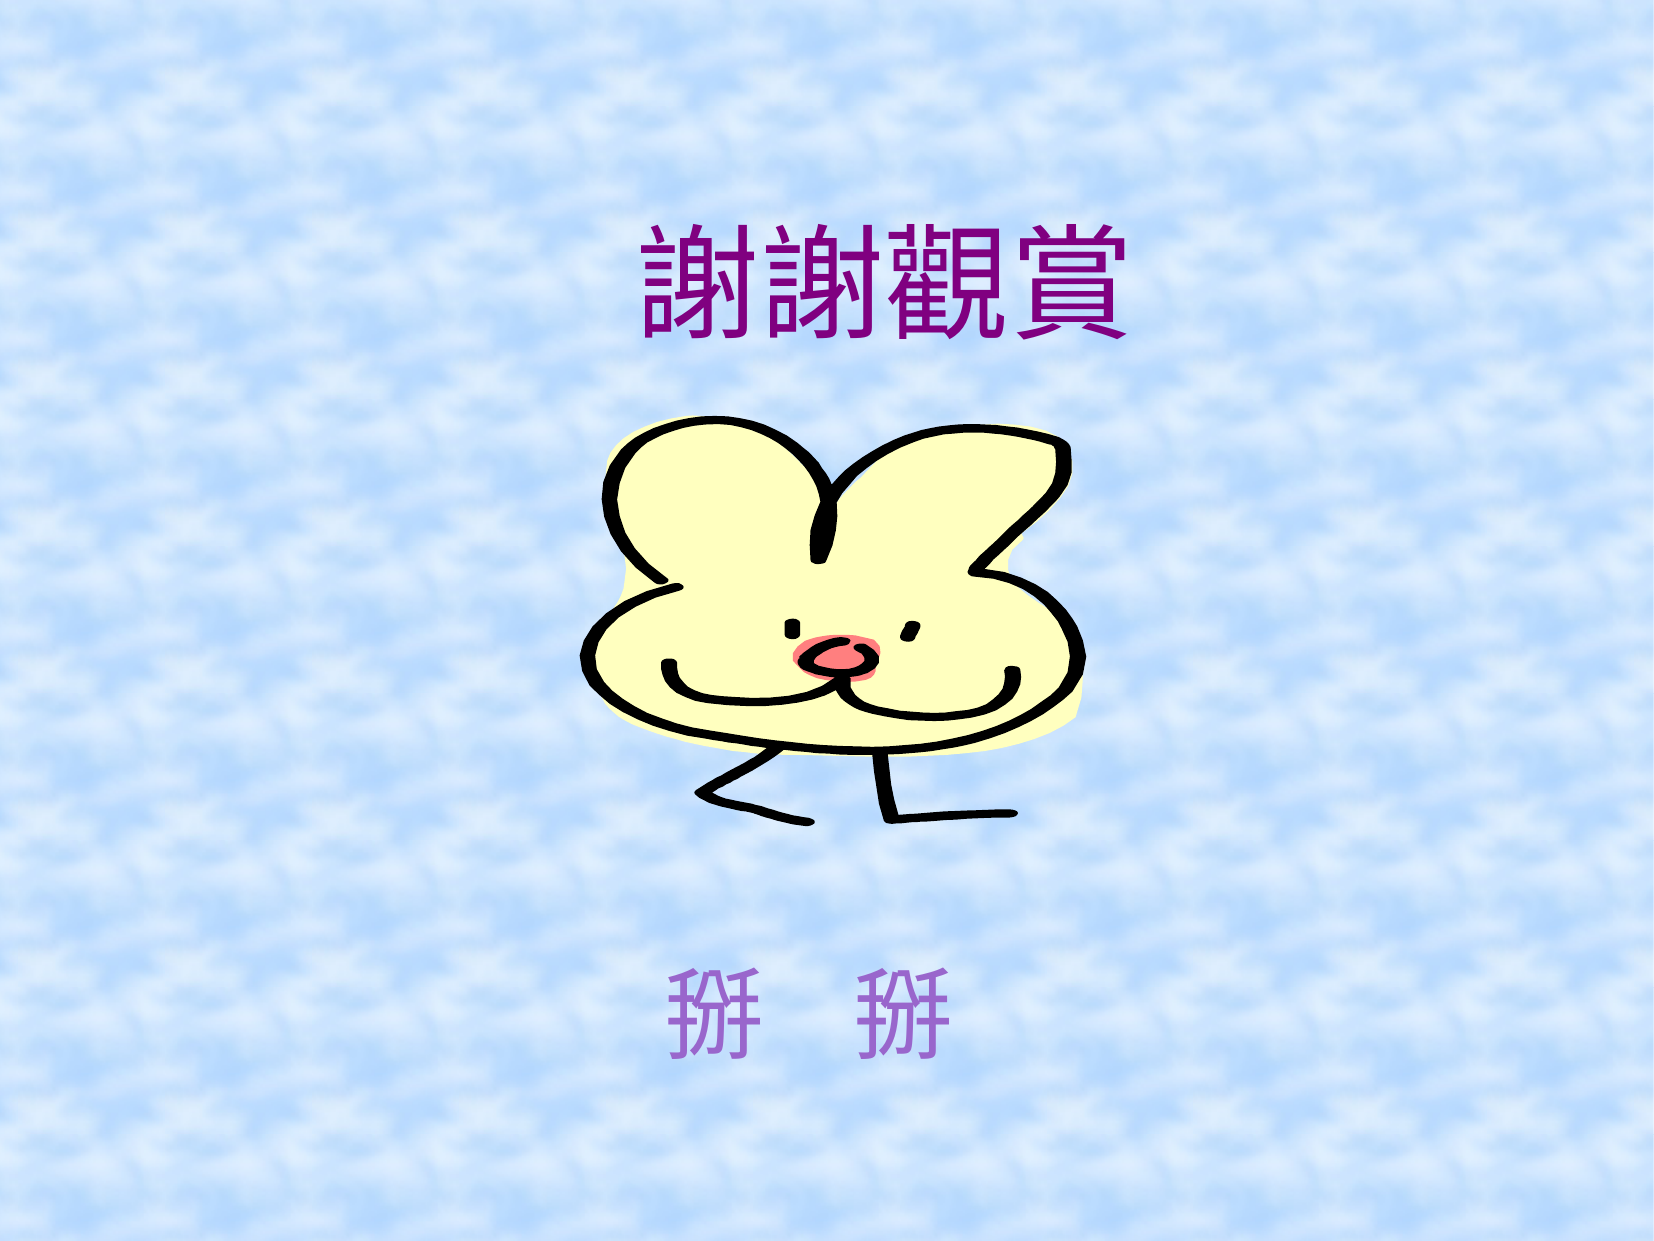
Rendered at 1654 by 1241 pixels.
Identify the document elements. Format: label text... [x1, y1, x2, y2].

text_box 謝謝觀賞 [620, 177, 1211, 384]
text_box 掰 掰 [649, 928, 1270, 1063]
picture [0, 0, 1654, 1241]
